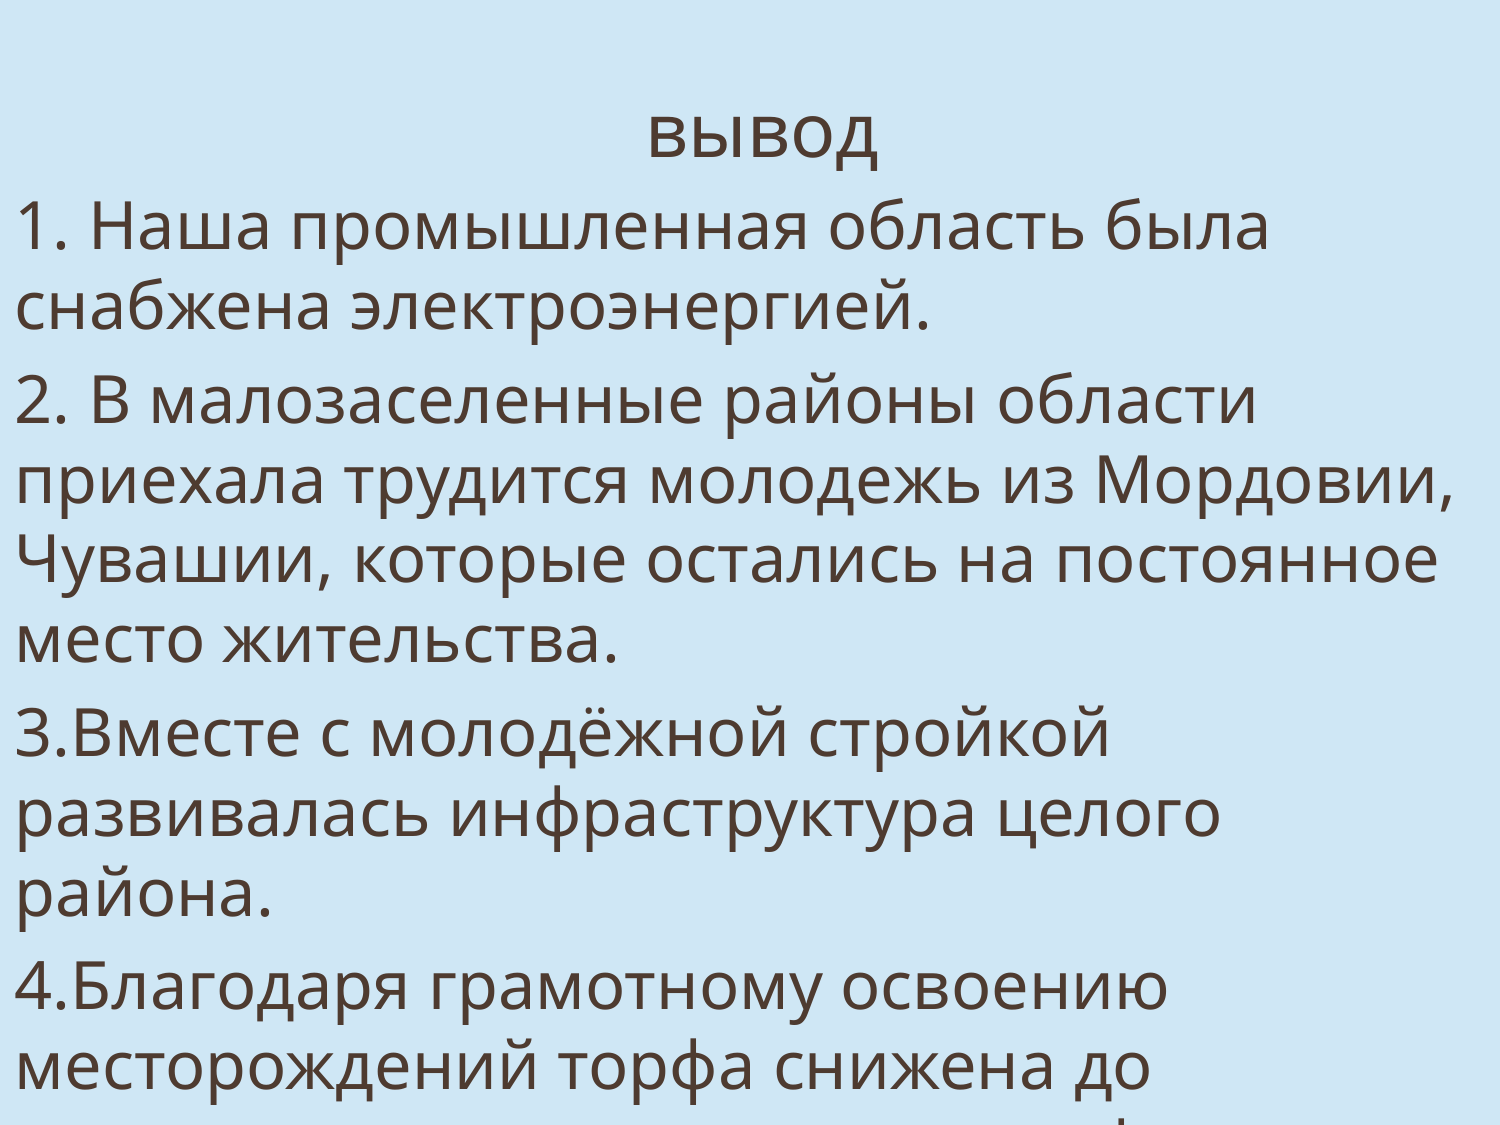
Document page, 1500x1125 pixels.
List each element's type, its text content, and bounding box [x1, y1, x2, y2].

list 1. Наша промышленная область была снабжена электроэнергией. 2. В малозаселенные районы области приехала трудится молодежь из Мордовии, Чувашии, которые остались на постоянное место жительства. 3.Вместе с молодёжной стройкой развивалась инфраструктура целого района. 4.Благодаря грамотному освоению месторождений торфа снижена до минимума пожароопасность торфяников. [0, 175, 1500, 1125]
title вывод [50, 75, 1475, 213]
